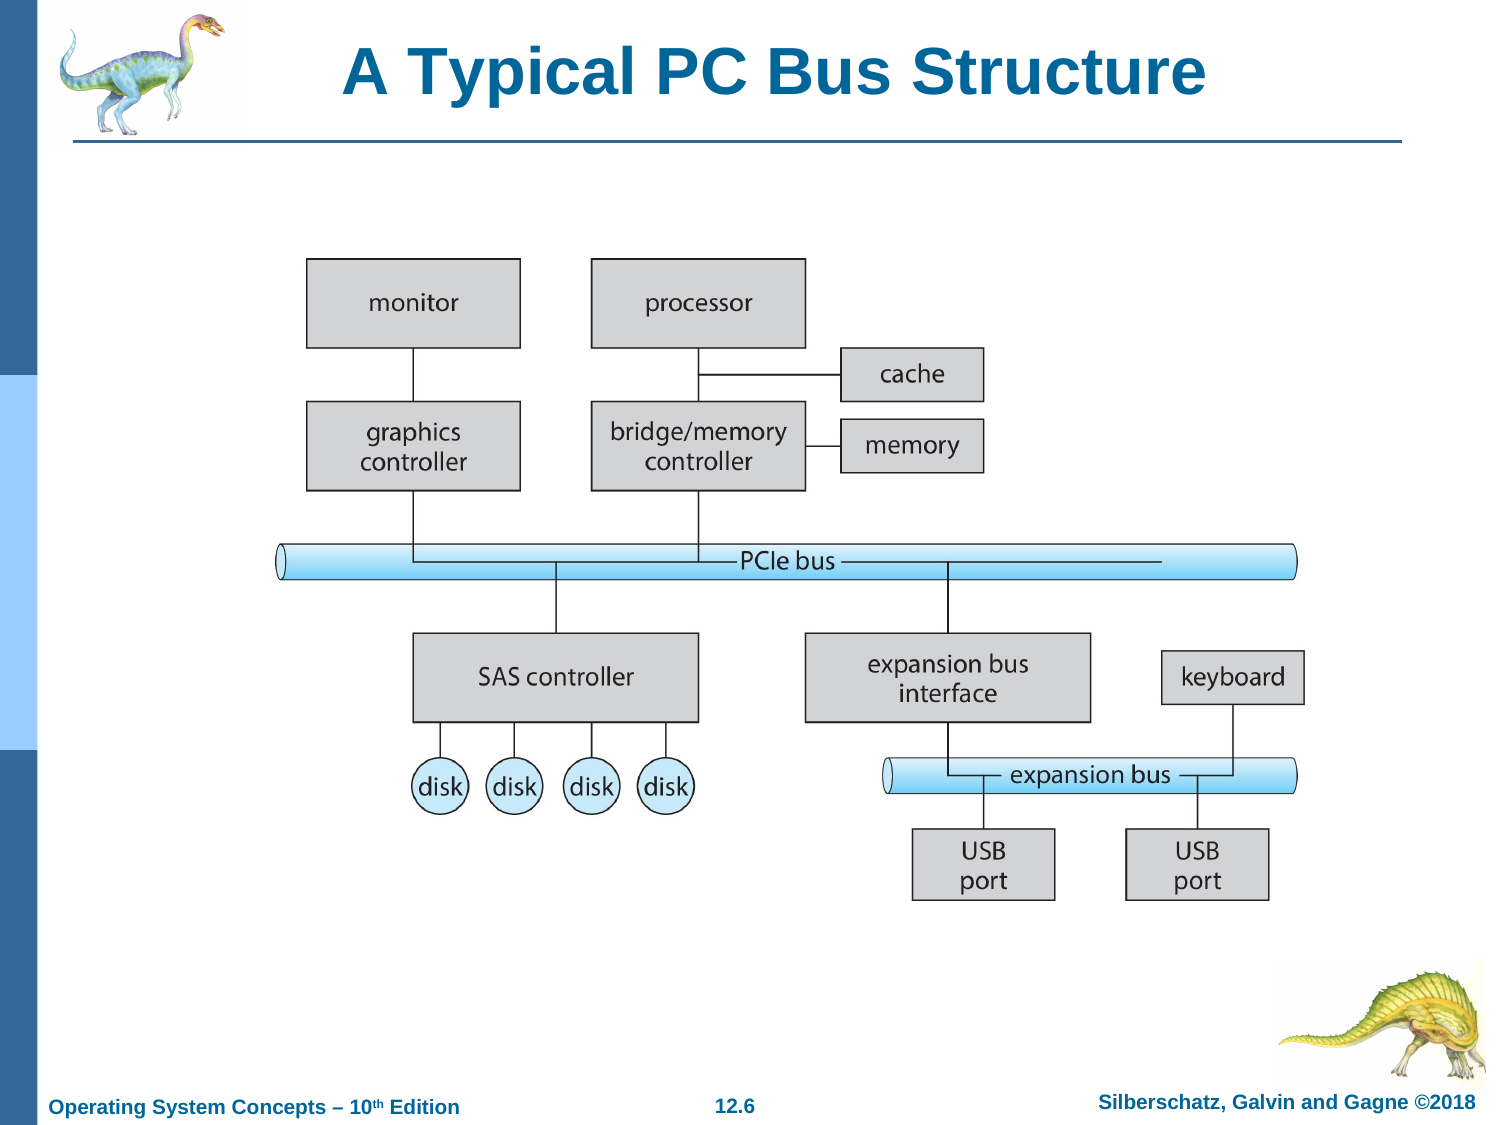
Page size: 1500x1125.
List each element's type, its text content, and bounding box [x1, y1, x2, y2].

picture [46, 0, 243, 149]
picture [1275, 959, 1486, 1090]
picture [275, 258, 1305, 901]
title A Typical PC Bus Structure [124, 20, 1426, 116]
picture [1415, 1094, 1423, 1099]
